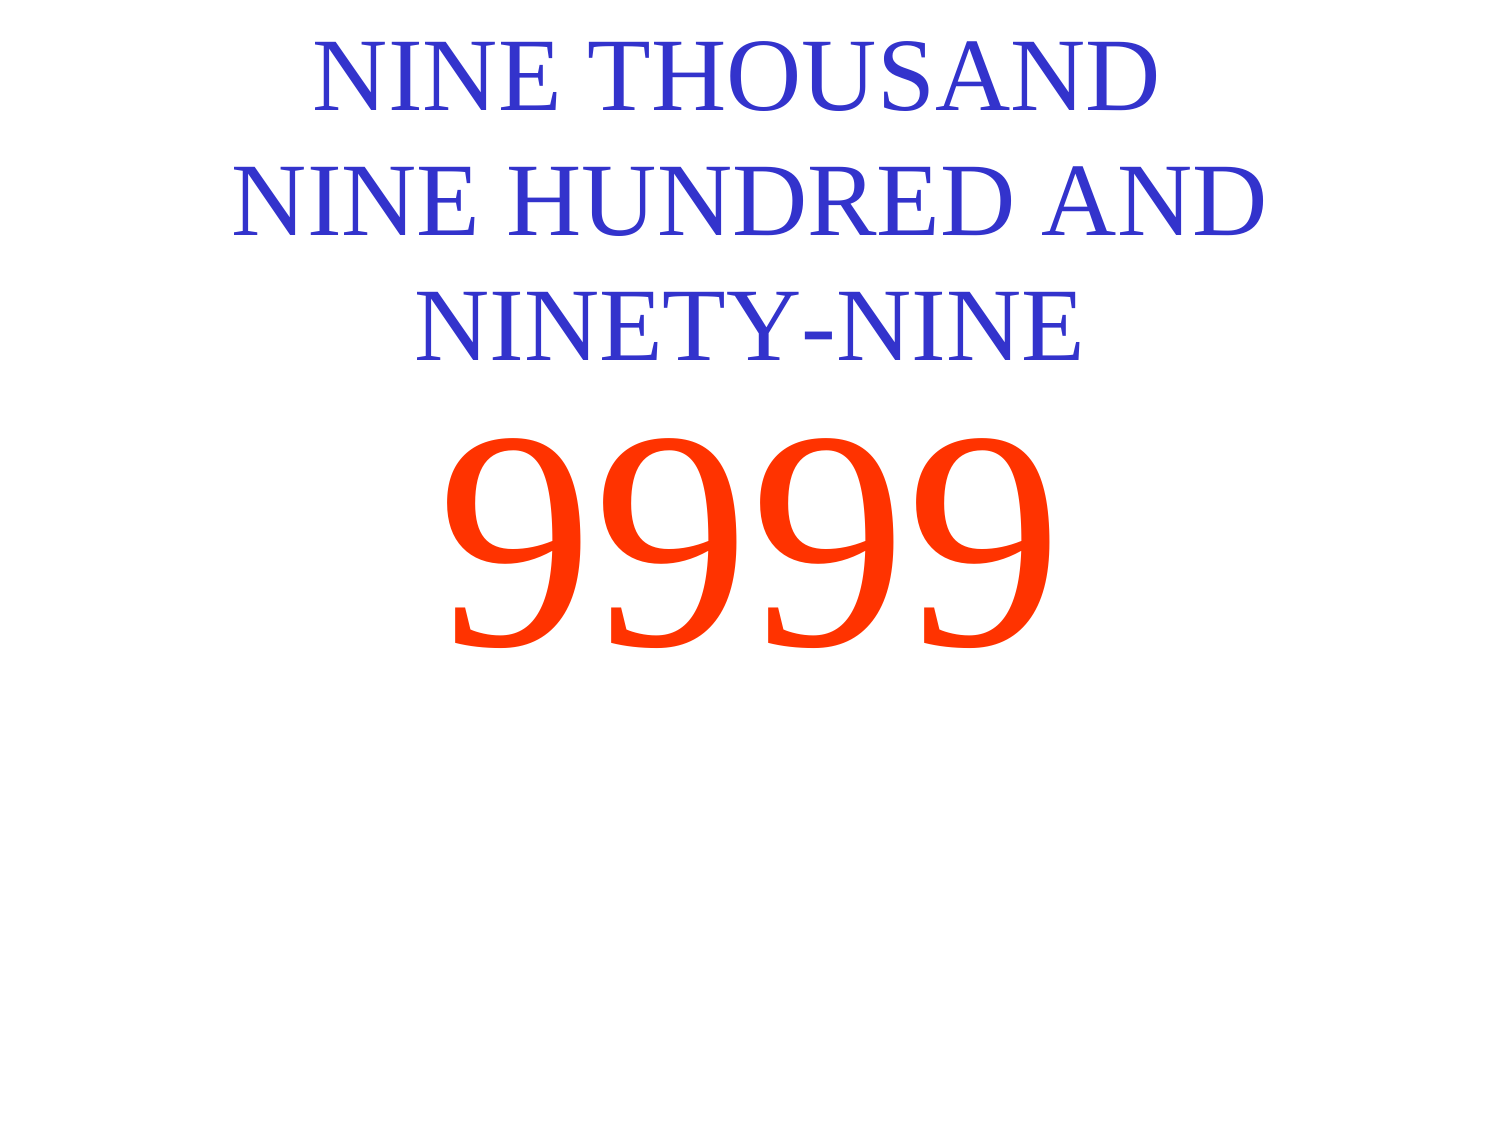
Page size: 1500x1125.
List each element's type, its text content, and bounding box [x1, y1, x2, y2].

title NINE THOUSAND NINE HUNDRED AND NINETY-NINE [112, 60, 1388, 324]
list 9999 [112, 324, 1388, 1125]
